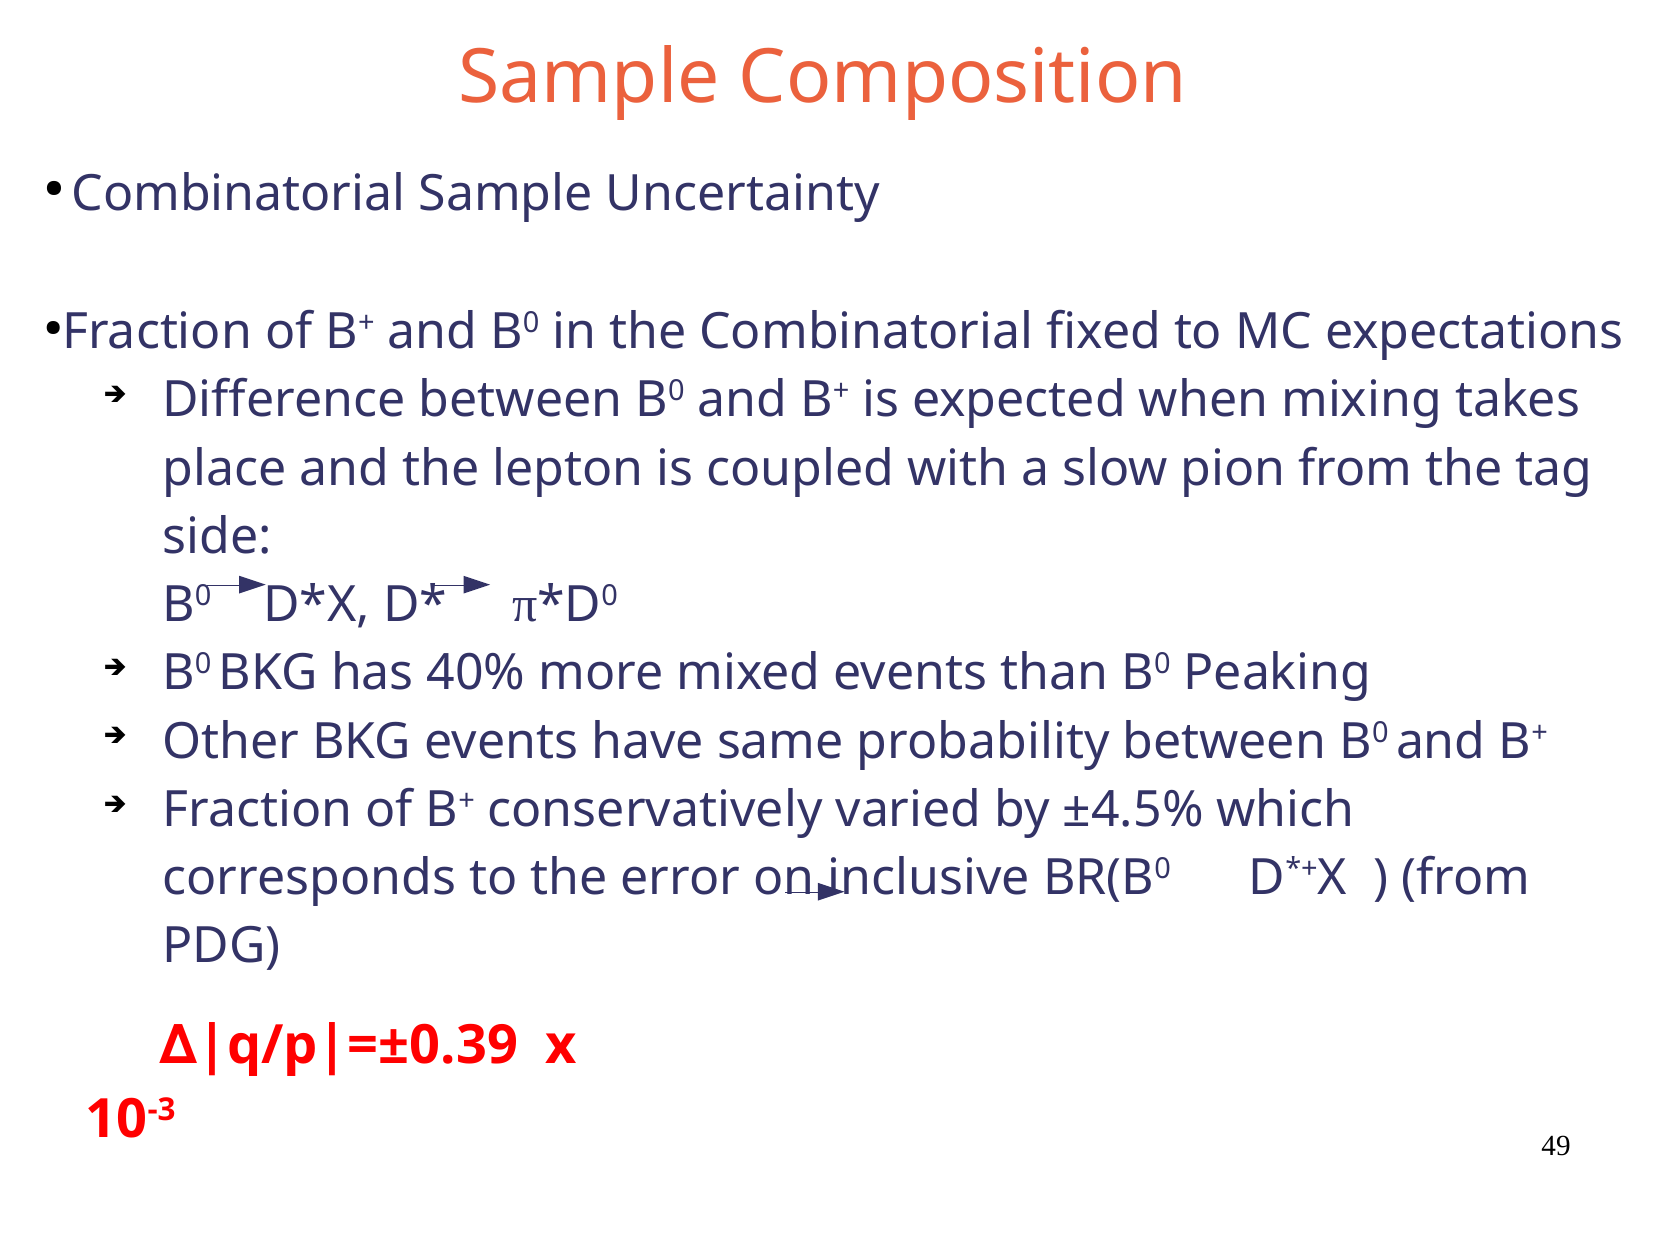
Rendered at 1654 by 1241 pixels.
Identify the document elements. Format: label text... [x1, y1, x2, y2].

text_box Combinatorial Sample Uncertainty Fraction of B+ and B0 in the Combinatorial fixed to MC expectations Difference between B0 and B+ is expected when mixing takes place and the lepton is coupled with a slow pion from the tag side: B0 D*X, D* π*D0 B0 BKG has 40% more mixed events than B0 Peaking Other BKG events have same probability between B0 and B+ Fraction of B+ conservatively varied by ±4.5% which corresponds to the error on inclusive BR(B0 D*+X ) (from PDG) [29, 145, 1654, 1026]
text_box ∆|q/p|=±0.39 x 10-3 [70, 998, 679, 1099]
title Sample Composition [88, 0, 1578, 145]
